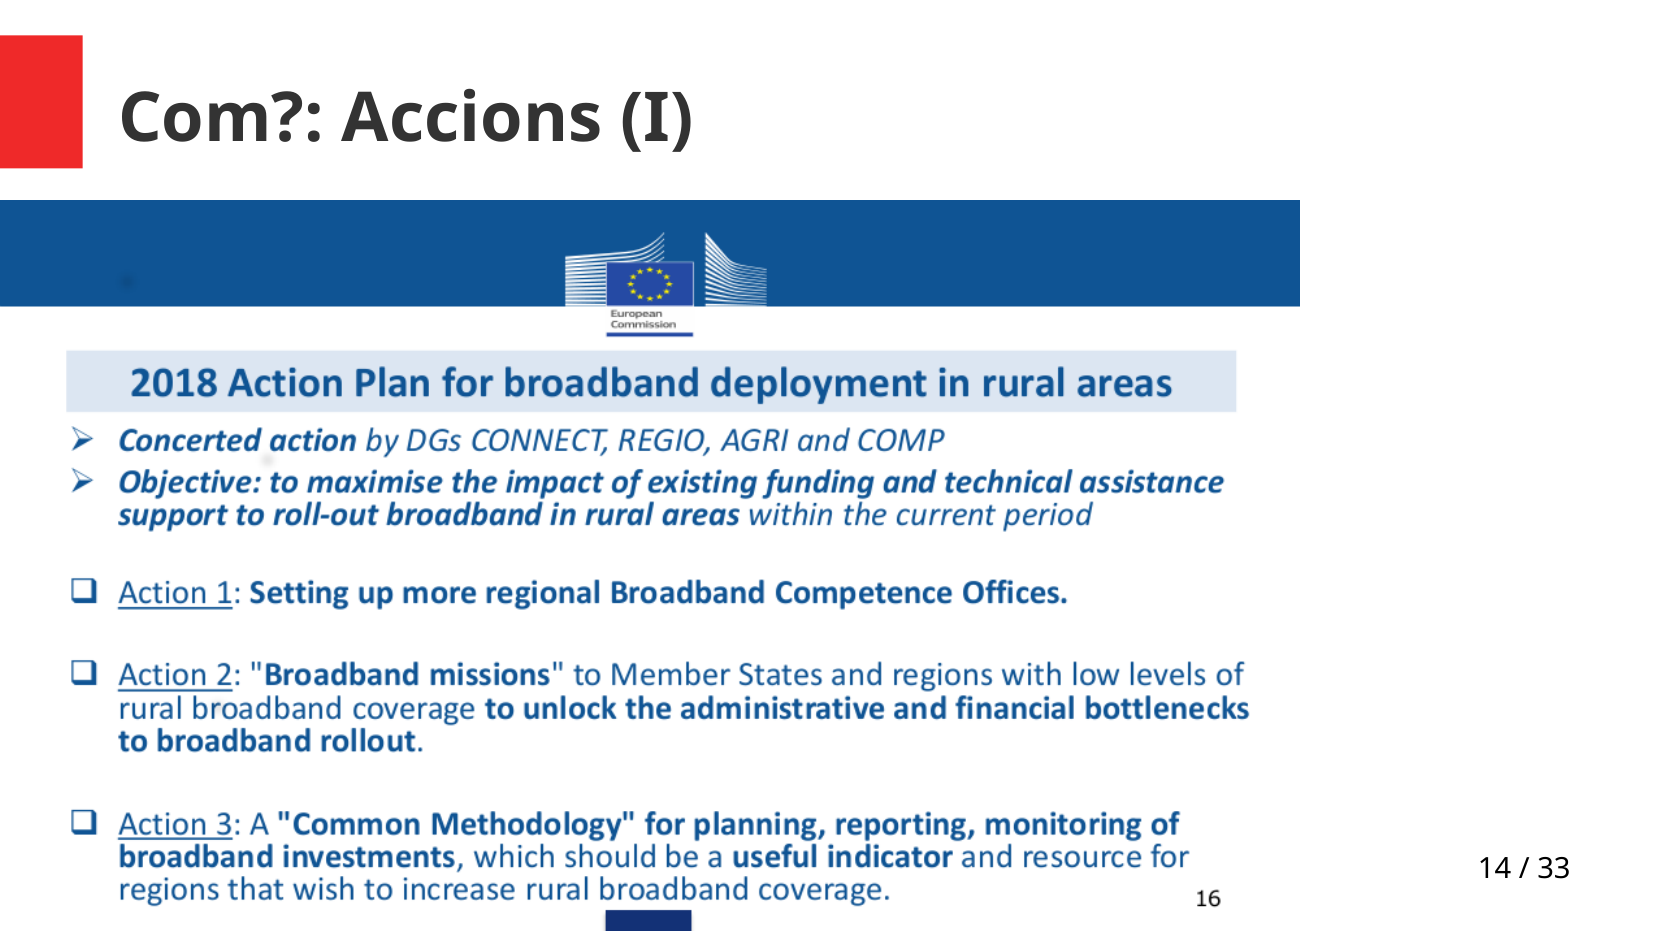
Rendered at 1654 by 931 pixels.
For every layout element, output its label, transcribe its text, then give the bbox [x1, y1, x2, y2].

title Com?: Accions (I) [118, 37, 1571, 193]
picture [0, 200, 1300, 931]
